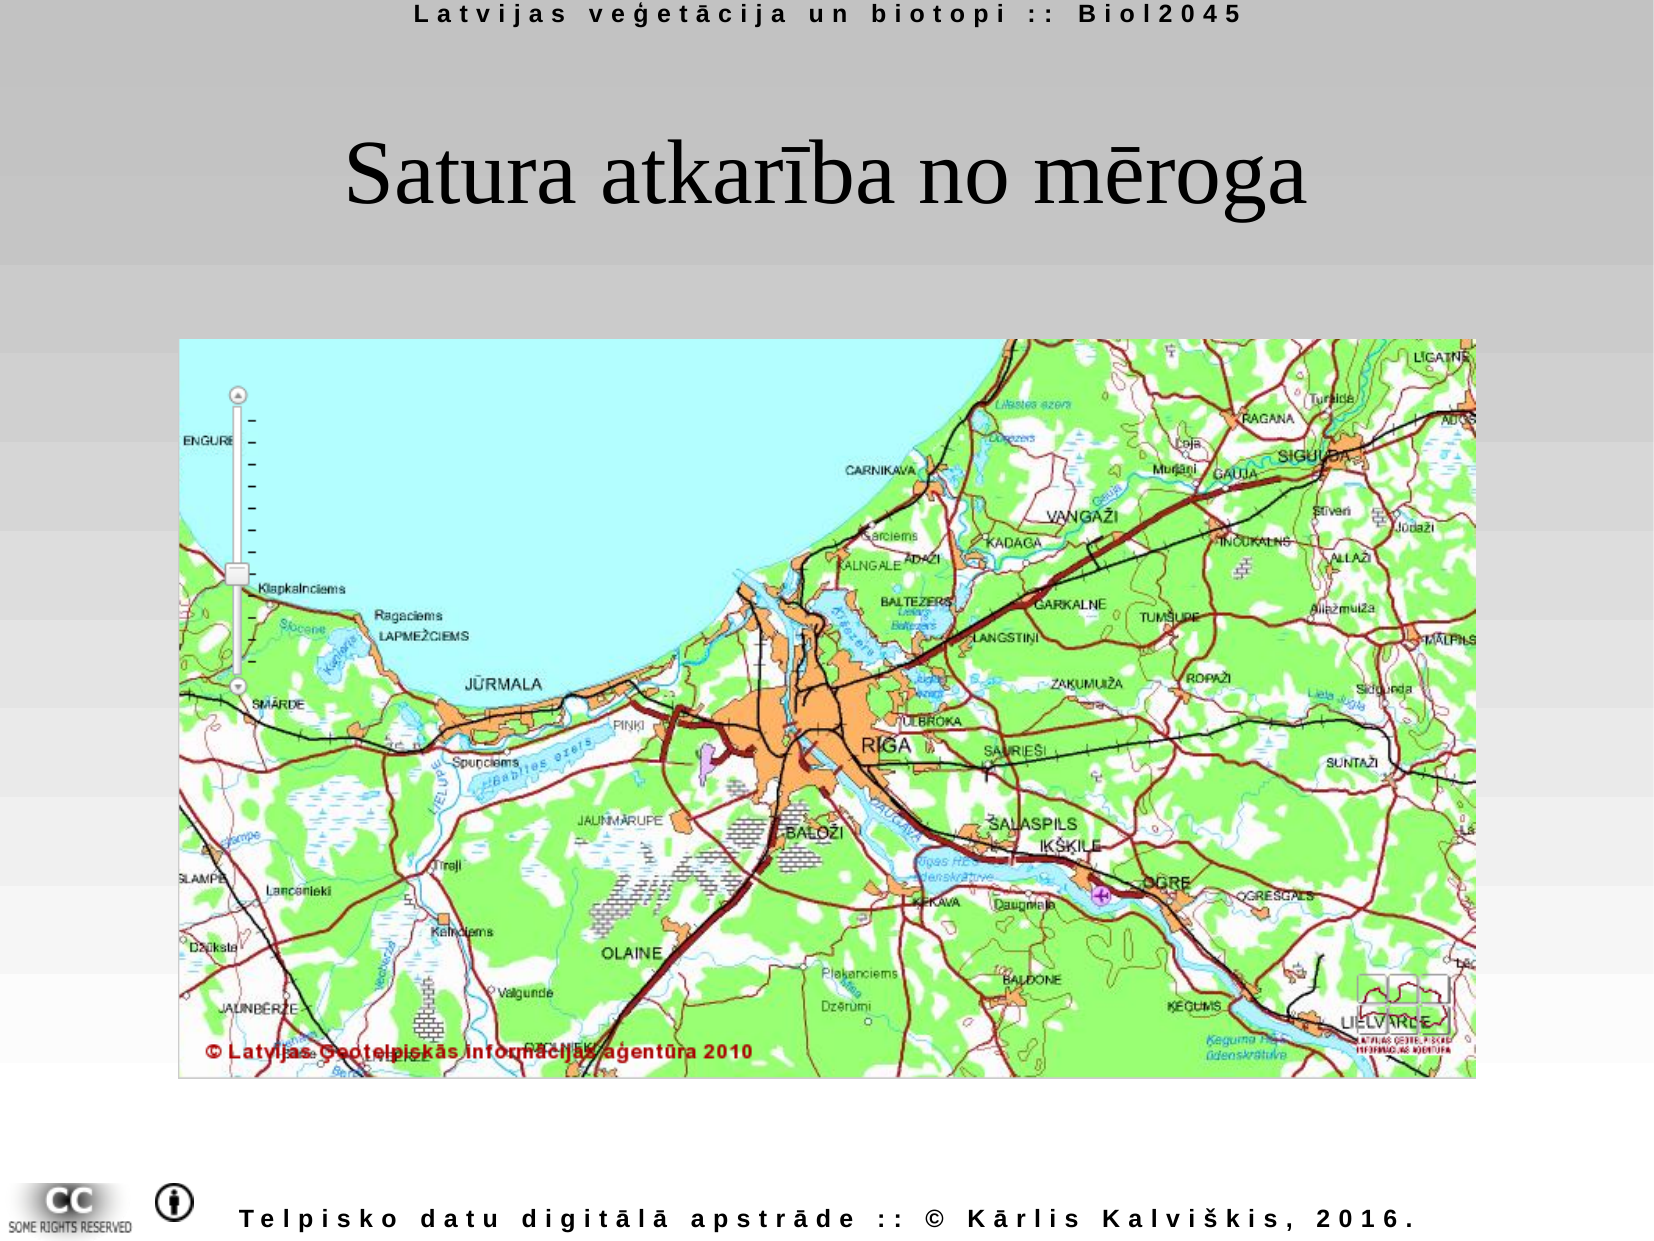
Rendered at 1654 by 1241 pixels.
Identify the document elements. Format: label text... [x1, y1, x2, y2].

title Satura atkarība no mēroga [29, 49, 1625, 296]
picture [0, 0, 1654, 1241]
